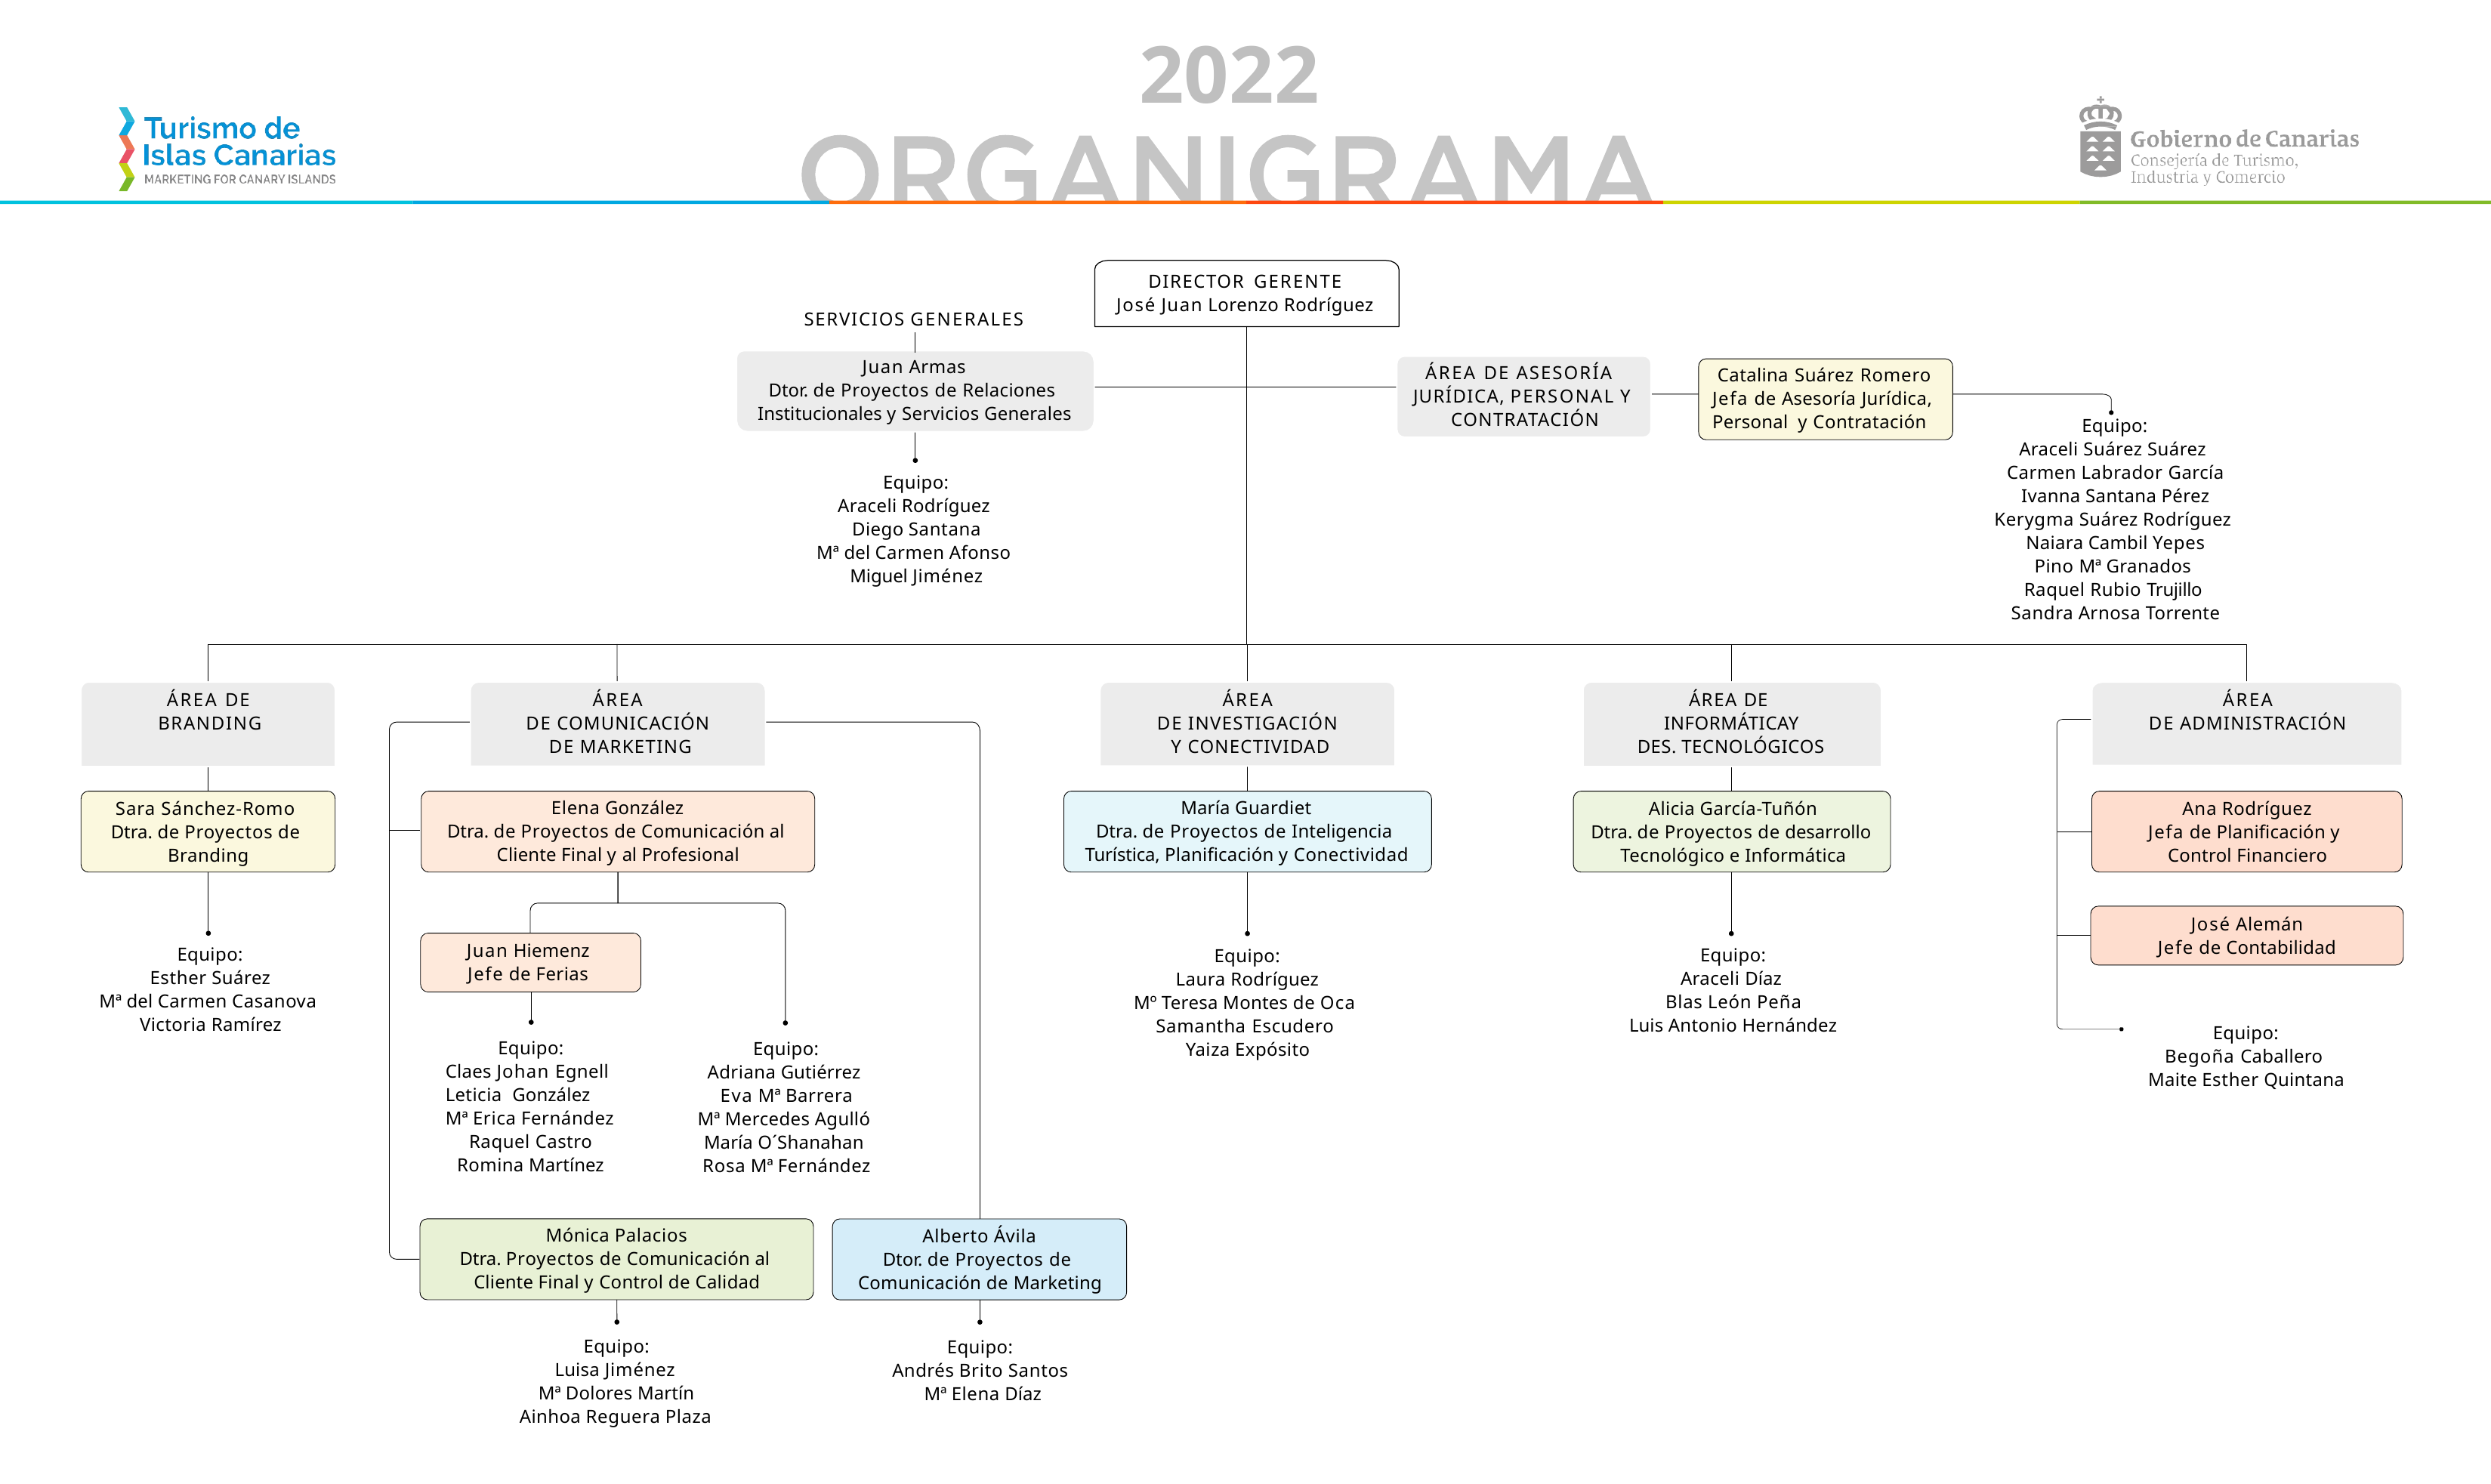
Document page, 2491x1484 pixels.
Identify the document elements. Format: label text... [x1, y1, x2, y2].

text_box Ana Rodríguez Jefa de Planificación y Control Financiero [2145, 794, 2349, 868]
text_box [421, 1220, 813, 1299]
text_box [1574, 792, 1890, 872]
text_box Alberto Ávila Dtor. de Proyectos de Comunicación de Marketing [853, 1221, 1107, 1295]
picture [274, 158, 280, 162]
text_box [1101, 683, 1394, 765]
text_box [782, 1020, 789, 1026]
text_box [738, 352, 1093, 430]
text_box Sara Sánchez-Romo Dtra. de Proyectos de Branding [108, 794, 307, 868]
text_box Elena González Dtra. de Proyectos de Comunicación al Cliente Final y al Profesional [441, 793, 794, 867]
text_box Equipo: Claes Johan Egnell Leticia González Mª Erica Fernández Raquel Castro Romina Martínez [443, 1033, 621, 1177]
text_box Equipo: Laura Rodríguez Mº Teresa Montes de Oca Samantha Escudero Yaiza Expósito [1131, 940, 1363, 1061]
text_box Equipo: Araceli Suárez Suárez Carmen Labrador García Ivanna Santana Pérez Kerygma Suárez Rodríguez Naiara Cambil Yepes Pino Mª Granados Raquel Rubio Trujillo Sandra Arnosa Torrente [1990, 411, 2239, 625]
text_box Juan Armas Dtor. de Proyectos de Relaciones Institucionales y Servicios Generales [751, 352, 1078, 426]
text_box [422, 792, 814, 872]
text_box [2092, 792, 2401, 872]
text_box ÁREA DE ADMINISTRACIÓN [2146, 684, 2350, 735]
text_box [82, 792, 335, 872]
text_box ÁREA DE INFORMÁTICAY DES. TECNOLÓGICOS [1634, 684, 1829, 758]
picture [144, 116, 335, 165]
text_box [977, 1319, 983, 1325]
picture [269, 126, 276, 135]
picture [256, 153, 263, 165]
picture [310, 158, 316, 162]
text_box José Alemán Jefe de Contabilidad [2153, 909, 2341, 960]
text_box ÁREA DE COMUNICACIÓN DE MARKETING [523, 684, 713, 758]
text_box [0, 134, 2491, 229]
text_box DIRECTOR GERENTE José Juan Lorenzo Rodríguez [1109, 266, 1381, 316]
text_box Equipo: Andrés Brito Santos Mª Elena Díaz [888, 1332, 1072, 1406]
text_box [2091, 907, 2403, 964]
text_box Catalina Suárez Romero Jefa de Asesoría Jurídica, Personal y Contratación [1711, 360, 1942, 434]
text_box Mónica Palacios Dtra. Proyectos de Comunicación al Cliente Final y Control de Calidad [454, 1220, 779, 1294]
text_box [614, 1319, 620, 1325]
text_box [912, 458, 918, 463]
text_box [1245, 930, 1250, 936]
text_box 2022 [508, 19, 1950, 126]
text_box [1699, 359, 1952, 439]
text_box Equipo: Luisa Jiménez Mª Dolores Martín Ainhoa Reguera Plaza [517, 1331, 718, 1429]
text_box María Guardiet Dtra. de Proyectos de Inteligencia Turística, Planificación y Conectividad [1076, 793, 1418, 867]
text_box [471, 683, 764, 765]
text_box [1584, 683, 1881, 766]
text_box [1398, 357, 1650, 436]
text_box SERVICIOS GENERALES [802, 306, 1029, 332]
text_box [833, 1220, 1126, 1299]
text_box [2109, 410, 2114, 415]
text_box Juan Hiemenz Jefe de Ferias [465, 936, 596, 986]
picture [145, 174, 335, 184]
text_box [119, 107, 135, 192]
text_box Equipo: Begoña Caballero Maite Esther Quintana [2144, 1018, 2347, 1092]
text_box Equipo: Araceli Díaz Blas León Peña Luis Antonio Hernández [1623, 940, 1843, 1038]
text_box [1064, 792, 1431, 872]
text_box [421, 934, 640, 992]
text_box Equipo: Araceli Rodríguez Diego Santana Mª del Carmen Afonso Miguel Jiménez [813, 467, 1018, 588]
text_box [2079, 104, 2122, 123]
text_box ÁREA DE INVESTIGACIÓN Y CONECTIVIDAD [1154, 684, 1341, 758]
text_box [2093, 683, 2401, 764]
picture [2131, 129, 2359, 186]
text_box [529, 1020, 534, 1025]
text_box Alicia García-Tuñón Dtra. de Proyectos de desarrollo Tecnológico e Informática [1586, 794, 1880, 868]
text_box ÁREA DE ASESORÍA JURÍDICA, PERSONAL Y CONTRATACIÓN [1409, 358, 1635, 432]
text_box [2097, 96, 2104, 103]
text_box [82, 683, 335, 766]
text_box Equipo: Adriana Gutiérrez Eva Mª Barrera Mª Mercedes Agulló María O´Shanahan Rosa Mª Fernández [695, 1034, 877, 1177]
text_box ÁREA DE BRANDING [156, 684, 264, 735]
text_box Equipo: Esther Suárez Mª del Carmen Casanova Victoria Ramírez [97, 939, 324, 1037]
text_box [2080, 121, 2121, 177]
